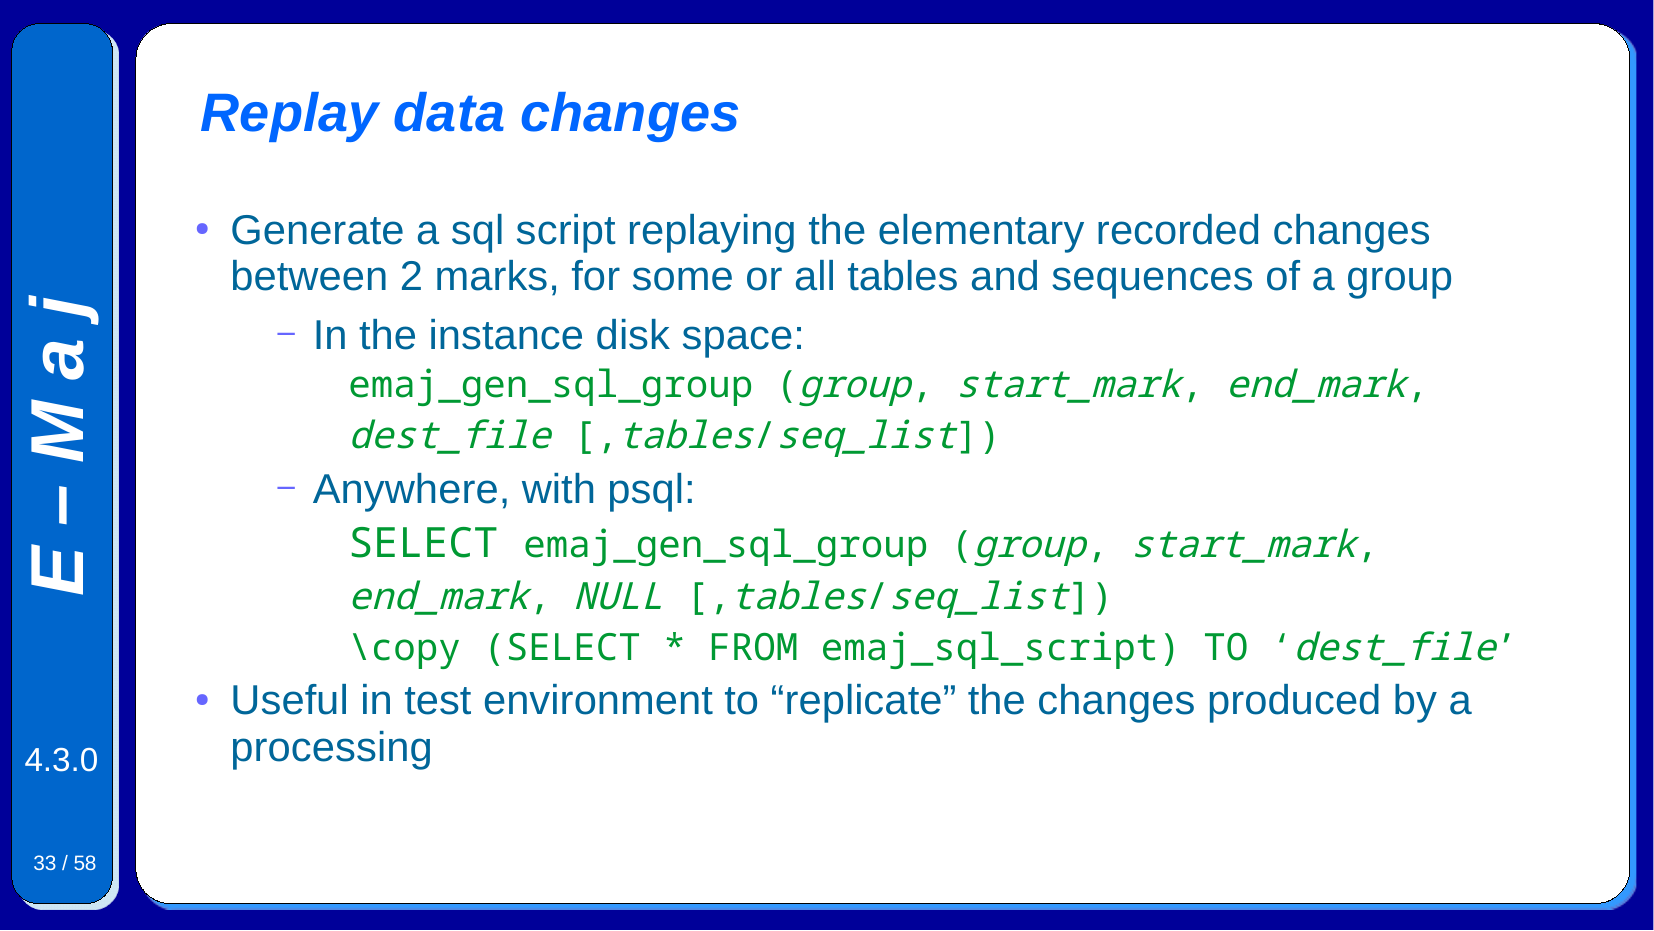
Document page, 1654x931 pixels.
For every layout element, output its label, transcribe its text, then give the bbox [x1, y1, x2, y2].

title Replay data changes [200, 34, 1575, 191]
list Generate a sql script replaying the elementary recorded changes between 2 marks, for some or all tables and sequences of a group In the instance disk space: emaj_gen_sql_group (group, start_mark, end_mark, dest_file [,tables/seq_list]) Anywhere, with psql: SELECT emaj_gen_sql_group (group, start_mark, end_mark, NULL [,tables/seq_list]) \copy (SELECT * FROM emaj_sql_script) TO ‘dest_file’ Useful in test environment to “replicate” the changes produced by a processing [177, 206, 1587, 881]
